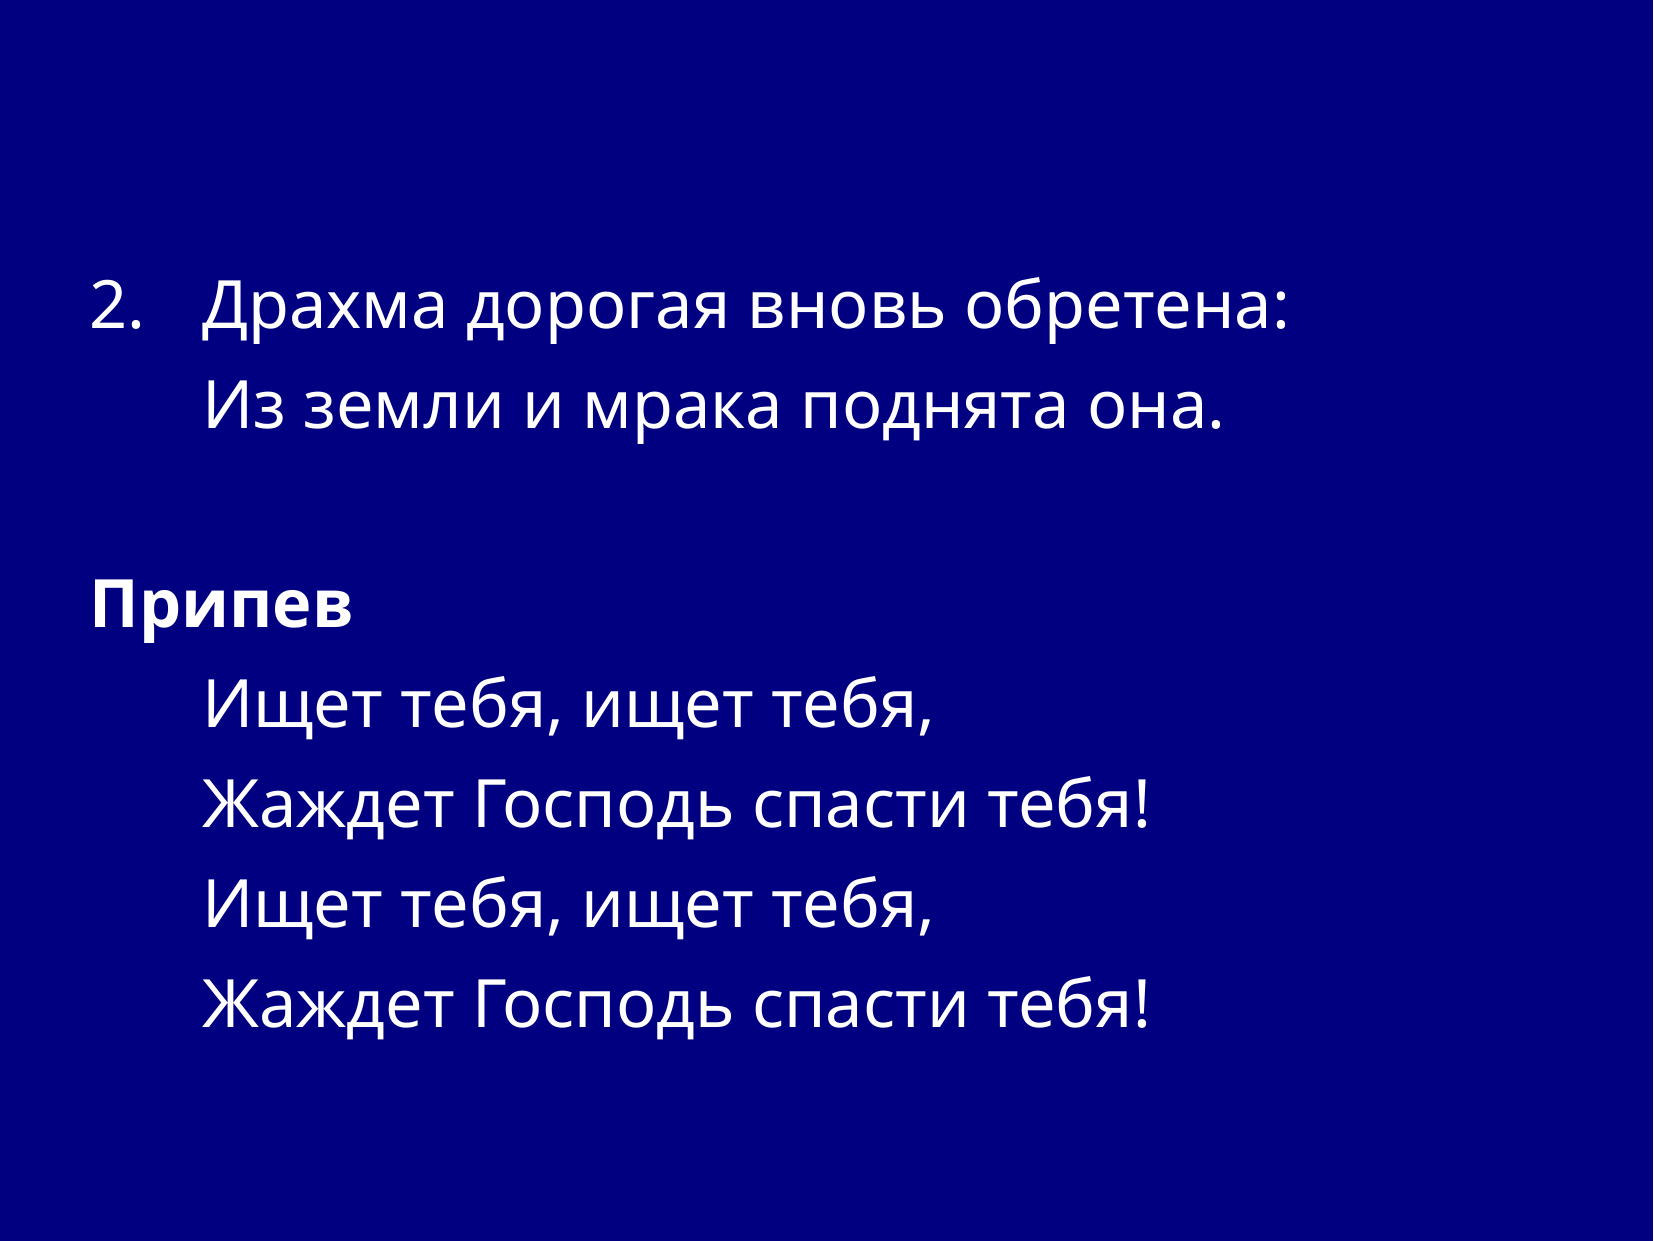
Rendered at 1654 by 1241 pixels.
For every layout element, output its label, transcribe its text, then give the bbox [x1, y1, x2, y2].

text_box 2. Драхма дорогая вновь обретена: Из земли и мрака поднята она. Припев Ищет тебя, ищет тебя, Жаждет Господь спасти тебя! Ищет тебя, ищет тебя, Жаждет Господь спасти тебя! [75, 150, 1576, 1163]
